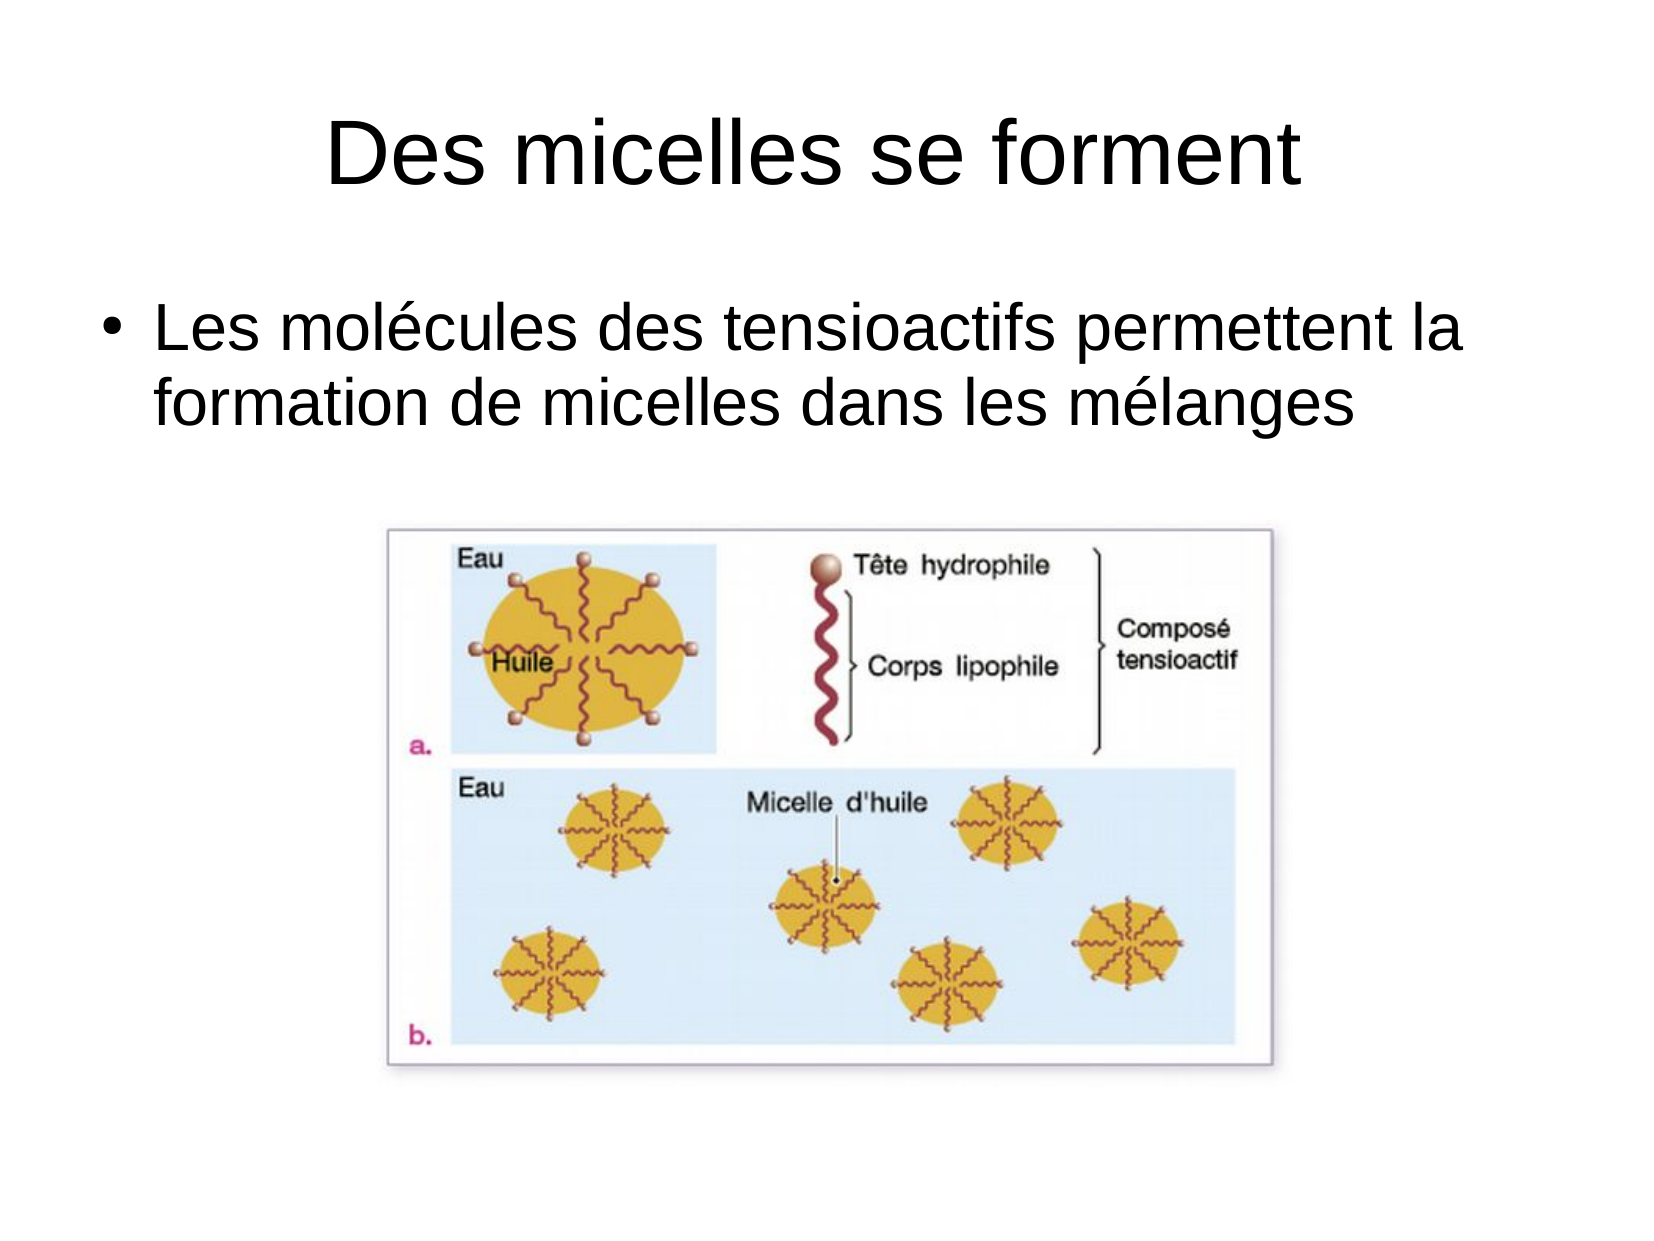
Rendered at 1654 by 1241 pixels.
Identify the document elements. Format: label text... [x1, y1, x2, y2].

list Les molécules des tensioactifs permettent la formation de micelles dans les mélanges [82, 290, 1571, 1010]
title Des micelles se forment [82, 49, 1571, 257]
picture [377, 519, 1293, 1087]
